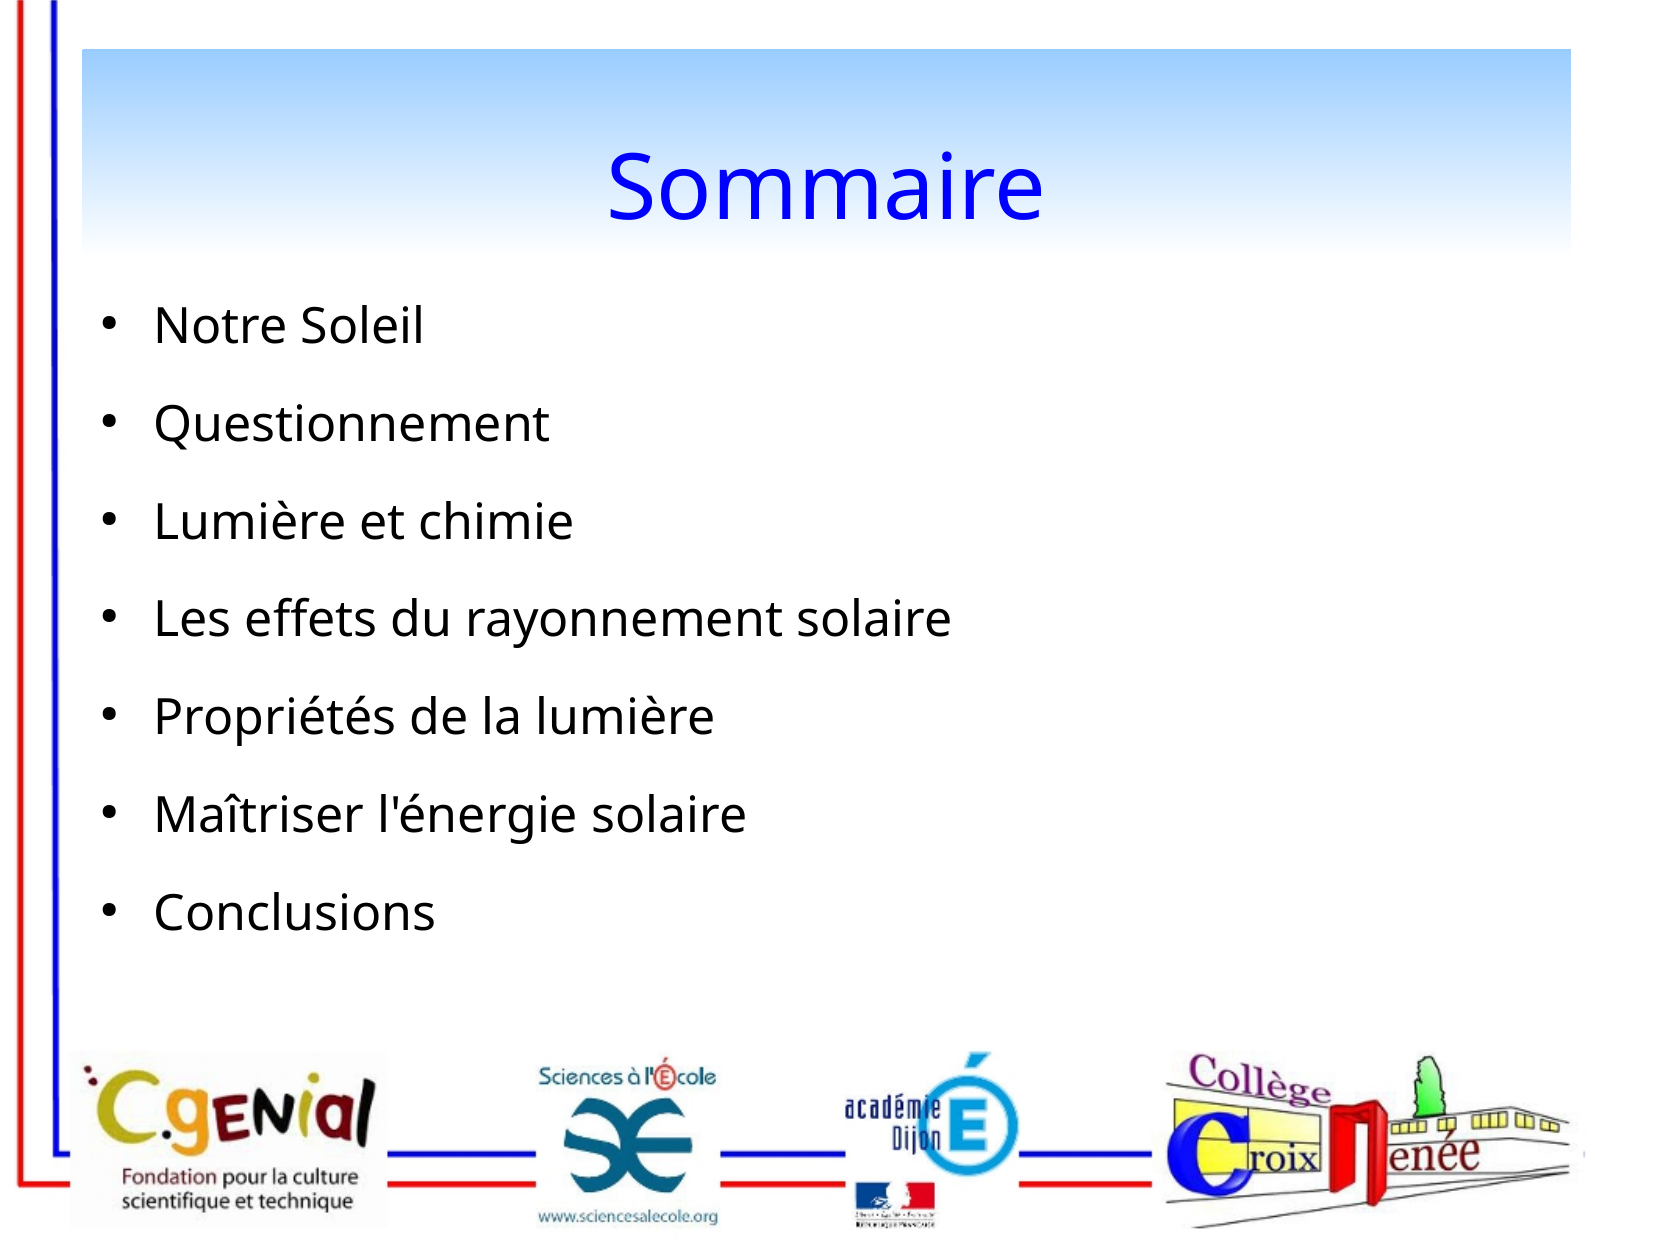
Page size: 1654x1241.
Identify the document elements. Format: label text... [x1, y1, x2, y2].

picture [0, 0, 1654, 1241]
title Sommaire [82, 49, 1571, 257]
list Notre Soleil Questionnement Lumière et chimie Les effets du rayonnement solaire Propriétés de la lumière Maîtriser l'énergie solaire Conclusions [82, 290, 1538, 1010]
